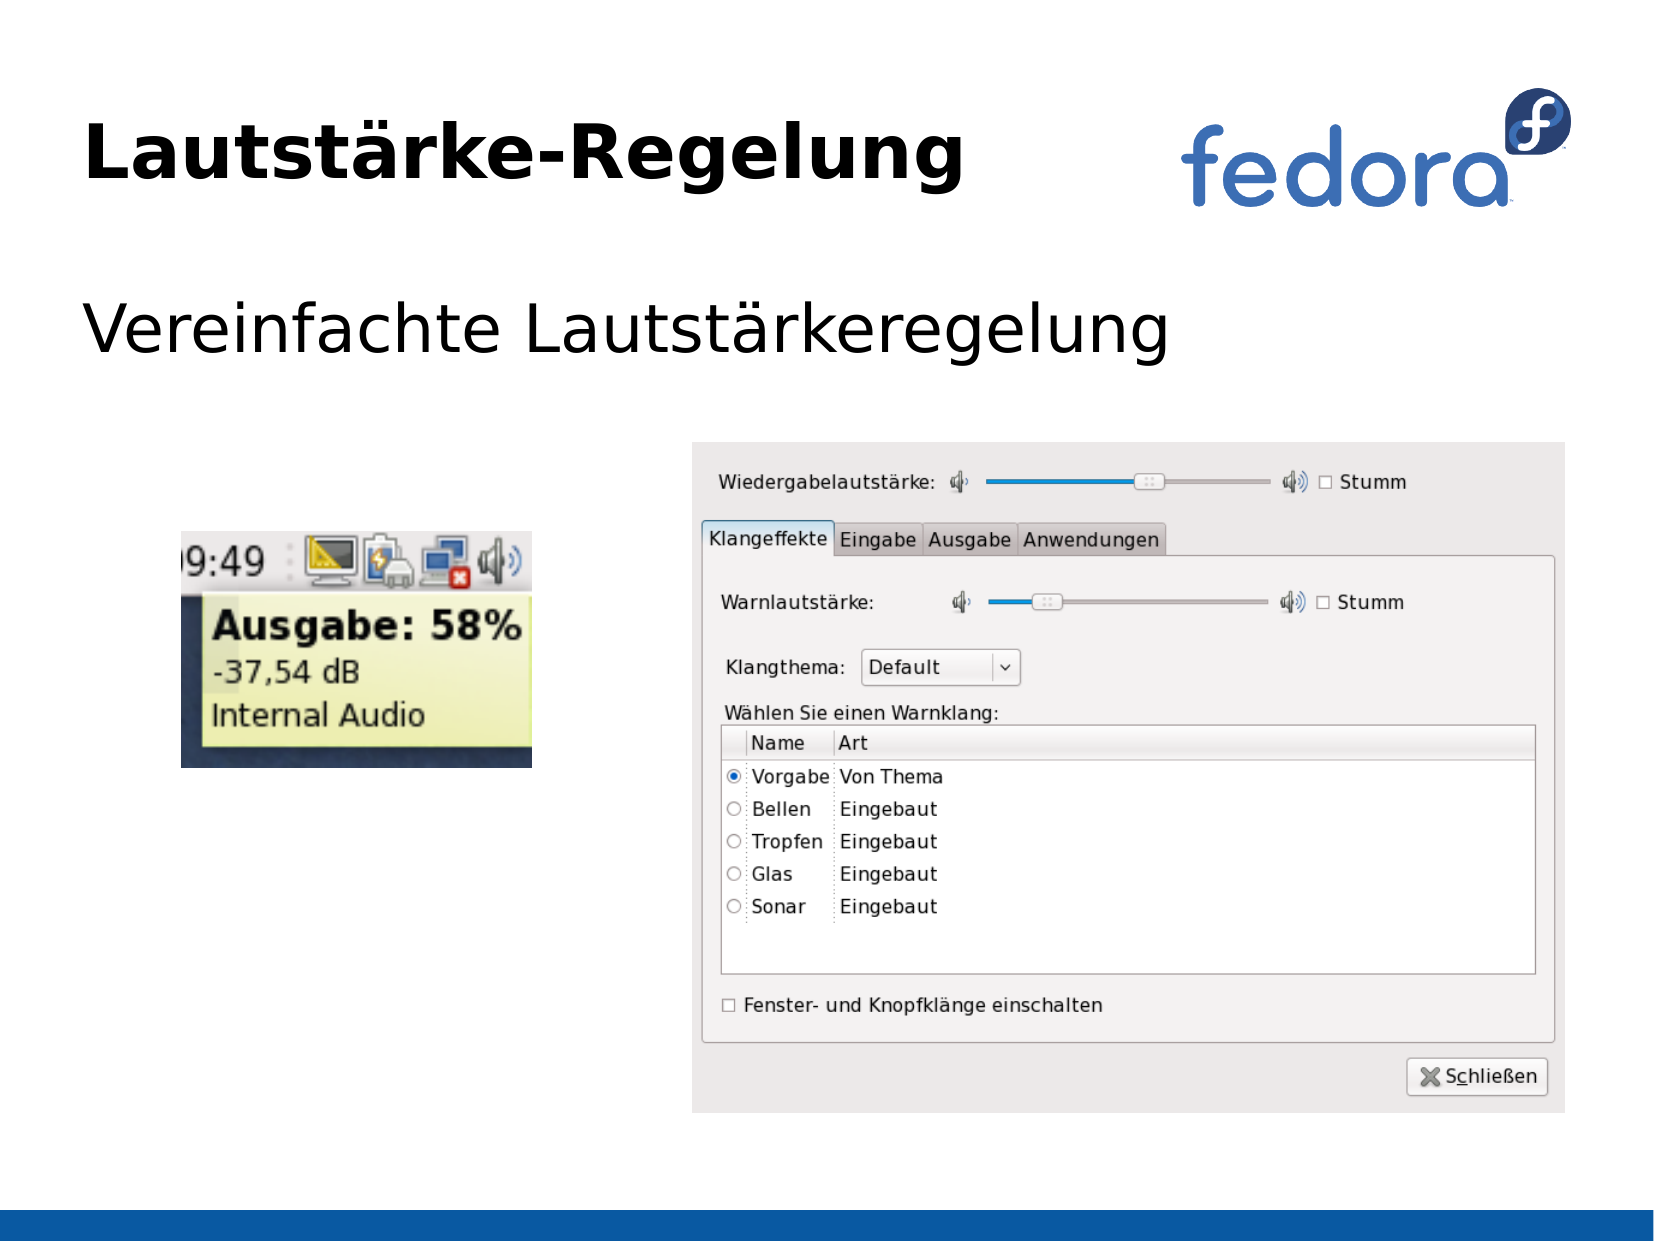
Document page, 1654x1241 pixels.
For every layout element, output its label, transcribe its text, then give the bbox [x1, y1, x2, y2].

title Lautstärke-Regelung [82, 49, 1182, 257]
picture [692, 1109, 1565, 1113]
list Vereinfachte Lautstärkeregelung [82, 290, 1571, 1109]
picture [1182, 88, 1571, 207]
picture [0, 1210, 1654, 1241]
